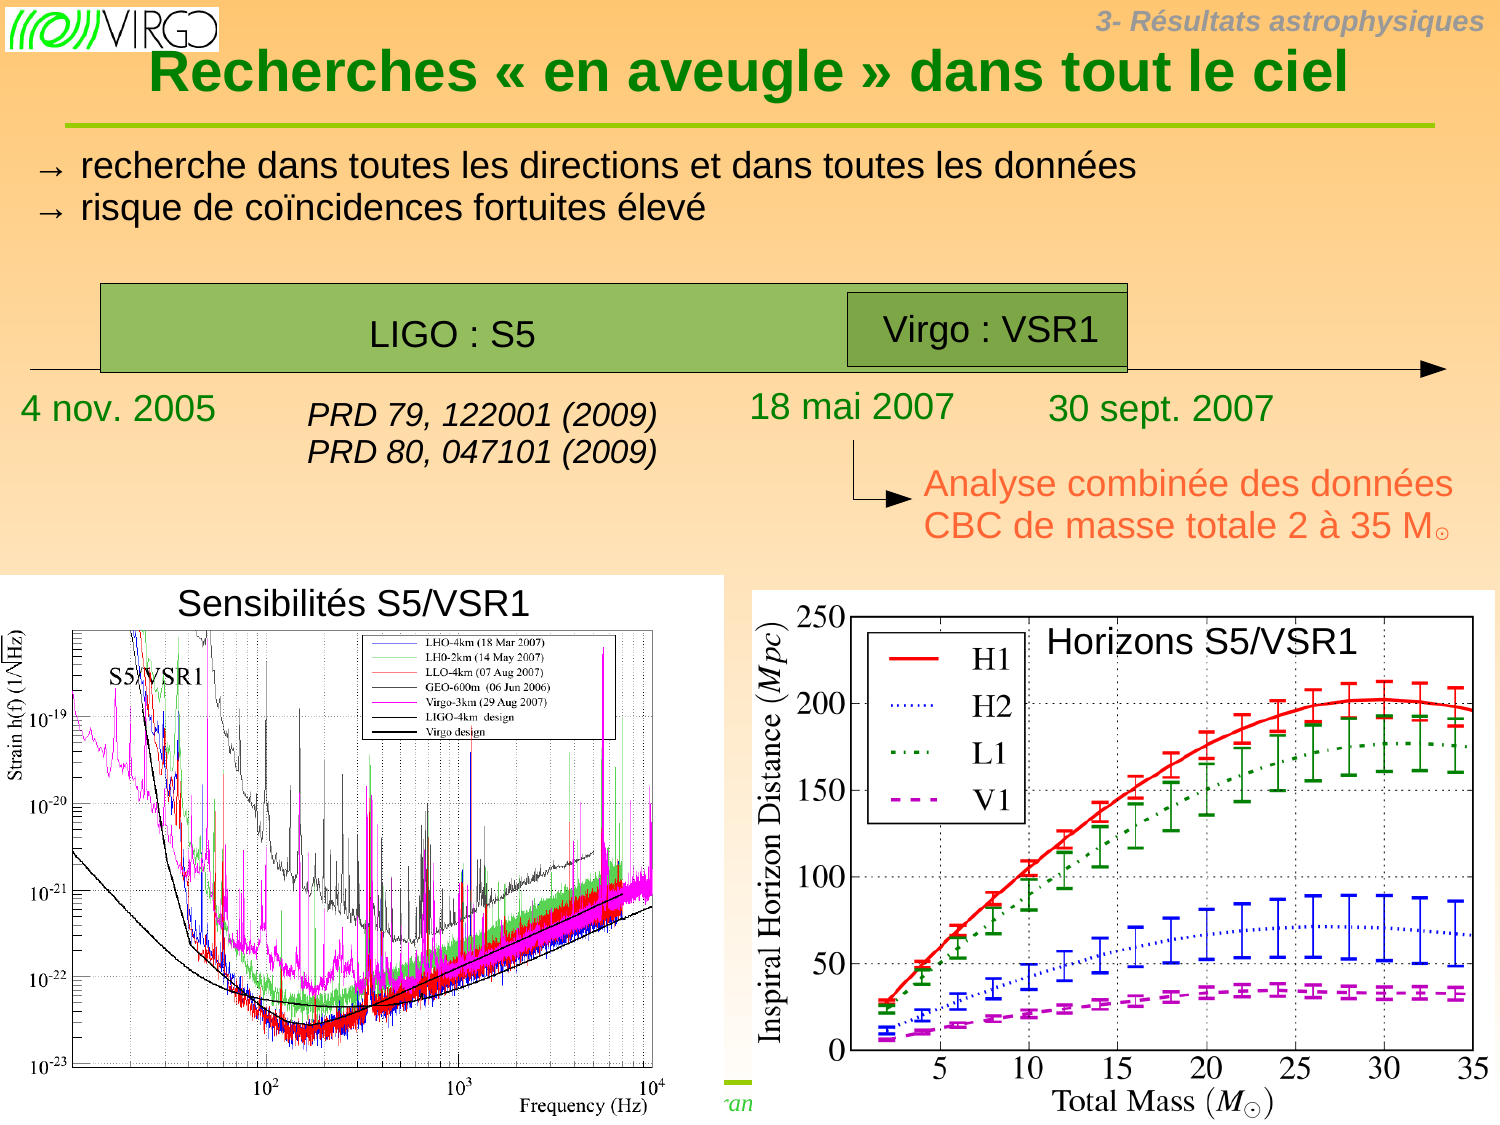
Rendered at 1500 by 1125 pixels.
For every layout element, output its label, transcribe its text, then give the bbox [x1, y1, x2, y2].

text_box → recherche dans toutes les directions et dans toutes les données → risque de coïncidences fortuites élevé [17, 137, 1153, 237]
title Recherches « en aveugle » dans tout le ciel [75, 7, 1426, 135]
picture [5, 7, 75, 52]
text_box PRD 79, 122001 (2009) PRD 80, 047101 (2009) [292, 389, 674, 479]
picture [752, 590, 1495, 1124]
text_box Analyse combinée des données CBC de masse totale 2 à 35 M⊙ [908, 454, 1477, 566]
text_box 30 sept. 2007 [1033, 380, 1290, 438]
text_box 3- Résultats astrophysiques [1048, 0, 1500, 46]
text_box 4 nov. 2005 [5, 380, 232, 438]
text_box Horizons S5/VSR1 [1031, 613, 1374, 671]
text_box Virgo : VSR1 [868, 301, 1115, 359]
text_box Sensibilités S5/VSR1 [162, 575, 546, 632]
text_box LIGO : S5 [354, 306, 551, 364]
text_box [100, 283, 1128, 373]
picture [0, 575, 724, 1123]
text_box 18 mai 2007 [734, 377, 970, 435]
